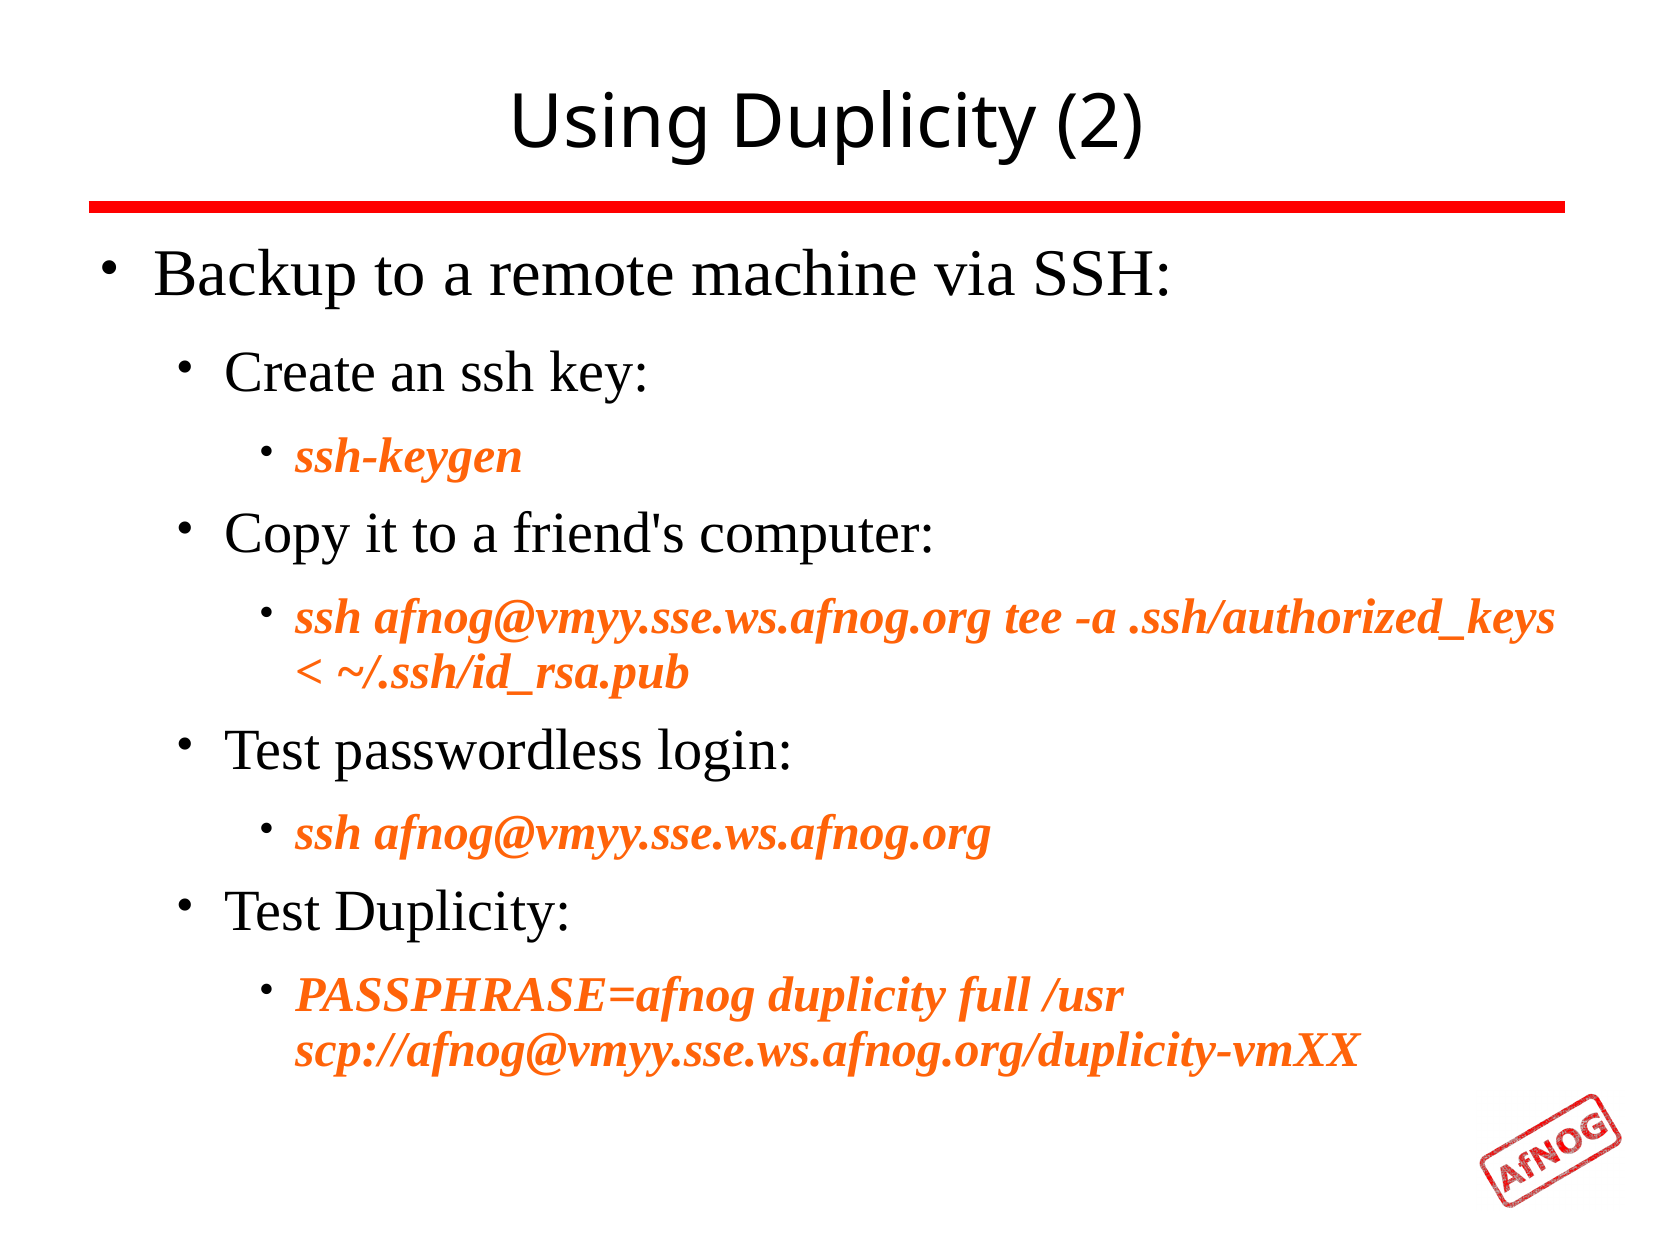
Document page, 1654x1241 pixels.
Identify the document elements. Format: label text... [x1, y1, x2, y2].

title Using Duplicity (2) [88, 29, 1565, 207]
list Backup to a remote machine via SSH: Create an ssh key: ssh-keygen Copy it to a friend's computer: ssh afnog@vmyy.sse.ws.afnog.org tee -a .ssh/authorized_keys < ~/.ssh/id_rsa.pub Test passwordless login: ssh afnog@vmyy.sse.ws.afnog.org Test Duplicity: PASSPHRASE=afnog duplicity full /usr scp://afnog@vmyy.sse.ws.afnog.org/duplicity-vmXX [82, 236, 1571, 1123]
picture [1476, 1090, 1625, 1211]
